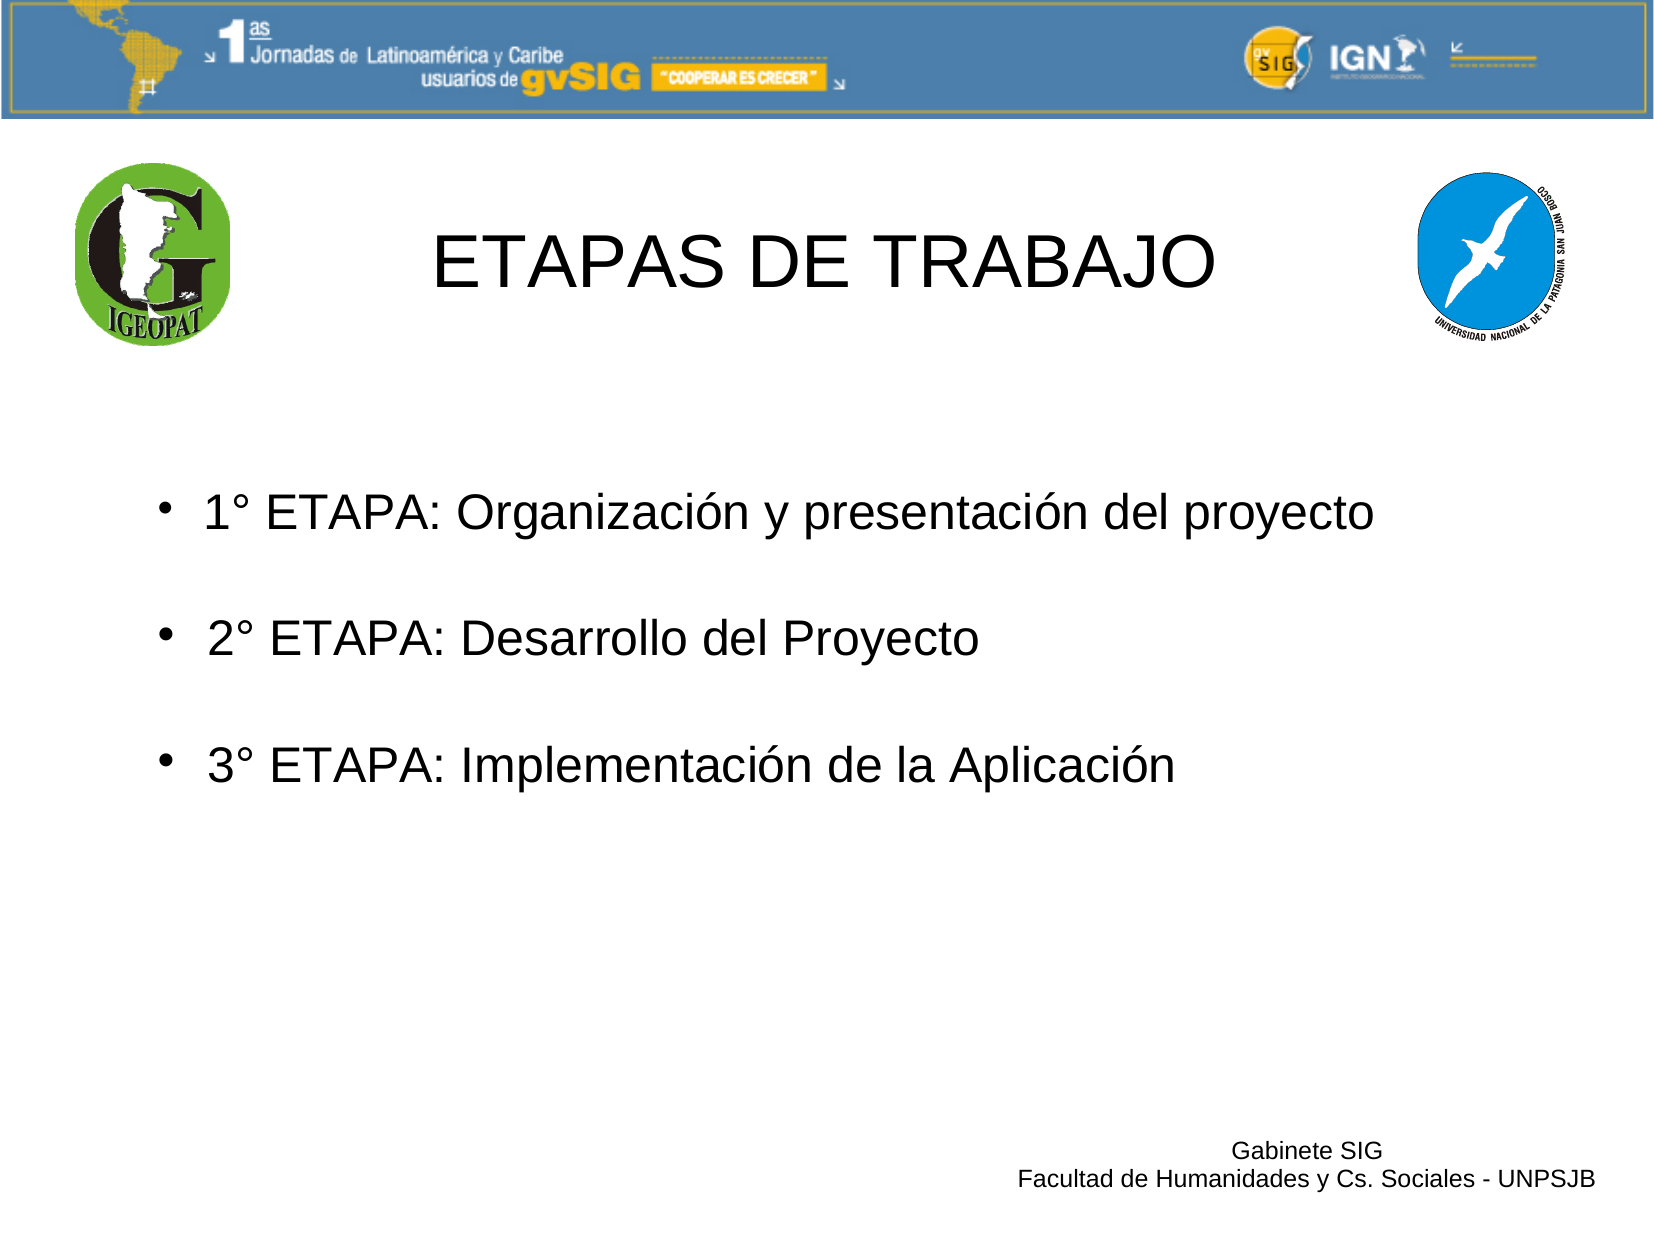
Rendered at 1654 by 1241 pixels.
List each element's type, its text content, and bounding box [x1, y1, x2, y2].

subtitle 1° ETAPA: Organización y presentación del proyecto 2° ETAPA: Desarrollo del Proyecto 3° ETAPA: Implementación de la Aplicación [82, 375, 1571, 901]
text_box [1548, 259, 1565, 302]
picture [75, 163, 230, 346]
text_box [1540, 303, 1552, 314]
text_box [1537, 186, 1558, 211]
text_box [1419, 174, 1554, 329]
picture [0, 0, 1654, 119]
text_box [1530, 312, 1542, 325]
text_box [1556, 238, 1565, 254]
title ETAPAS DE TRABAJO [262, 163, 1388, 357]
text_box [1435, 316, 1486, 341]
text_box [1552, 213, 1565, 234]
text_box Gabinete SIG Facultad de Humanidades y Cs. Sociales - UNPSJB [997, 1128, 1618, 1200]
text_box [1490, 322, 1531, 341]
